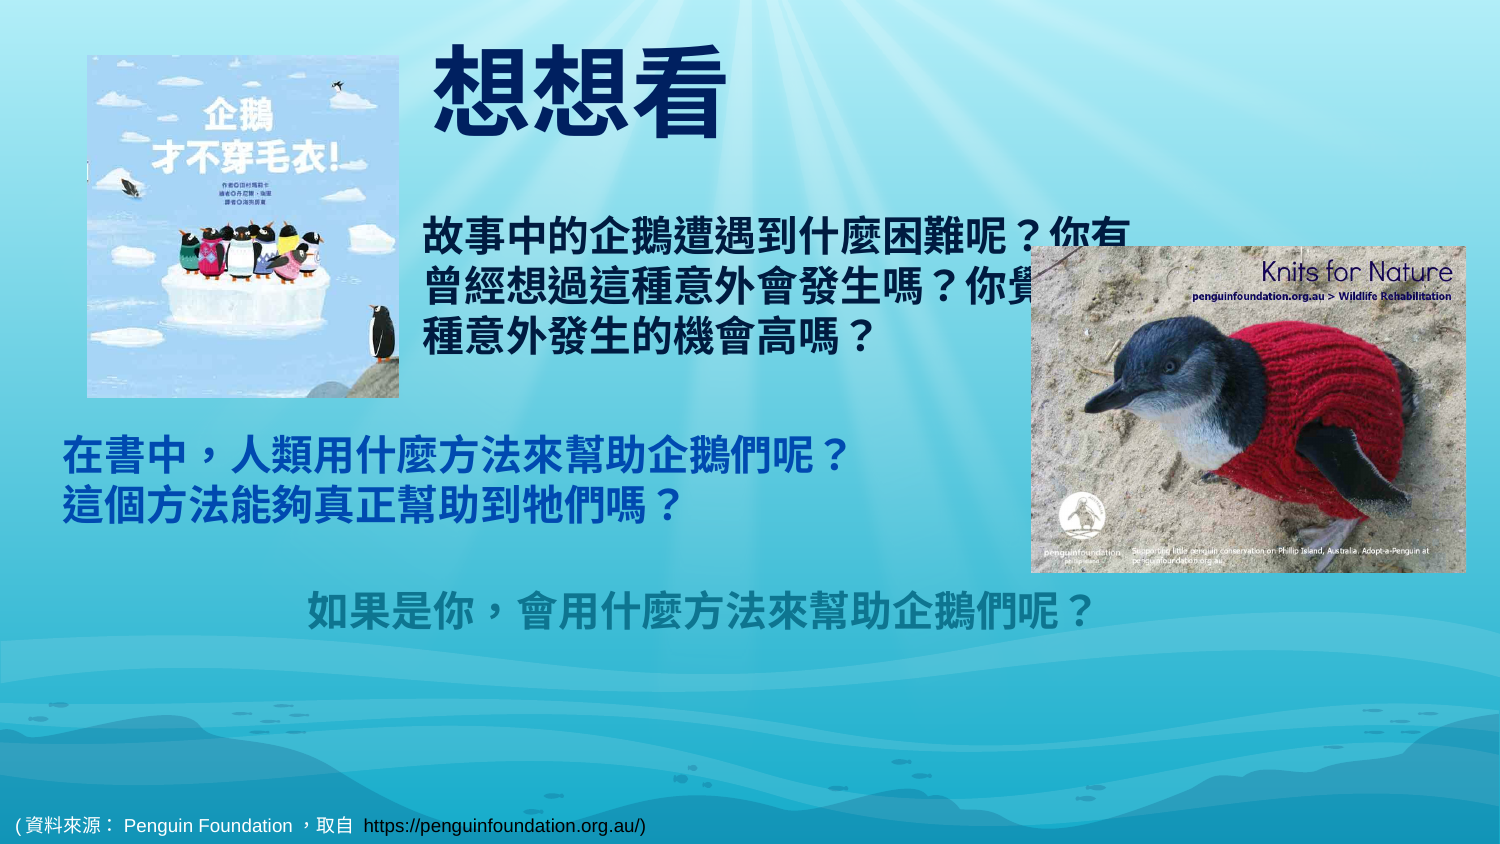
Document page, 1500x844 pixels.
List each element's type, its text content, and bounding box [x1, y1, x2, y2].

text_box 想想看 [416, 0, 1173, 196]
text_box 在書中，人類用什麼方法來幫助企鵝們呢？這個方法能夠真正幫助到牠們嗎？ [47, 373, 880, 585]
picture [87, 55, 399, 373]
picture [1031, 246, 1466, 573]
text_box 故事中的企鵝遭遇到什麼困難呢？你有曾經想過這種意外會發生嗎？你覺得這種意外發生的機會高嗎？ [407, 195, 1182, 407]
text_box (資料來源：Penguin Foundation，取自 https://penguinfoundation.org.au/) [0, 806, 821, 843]
text_box 如果是你，會用什麼方法來幫助企鵝們呢？ [292, 503, 1168, 716]
